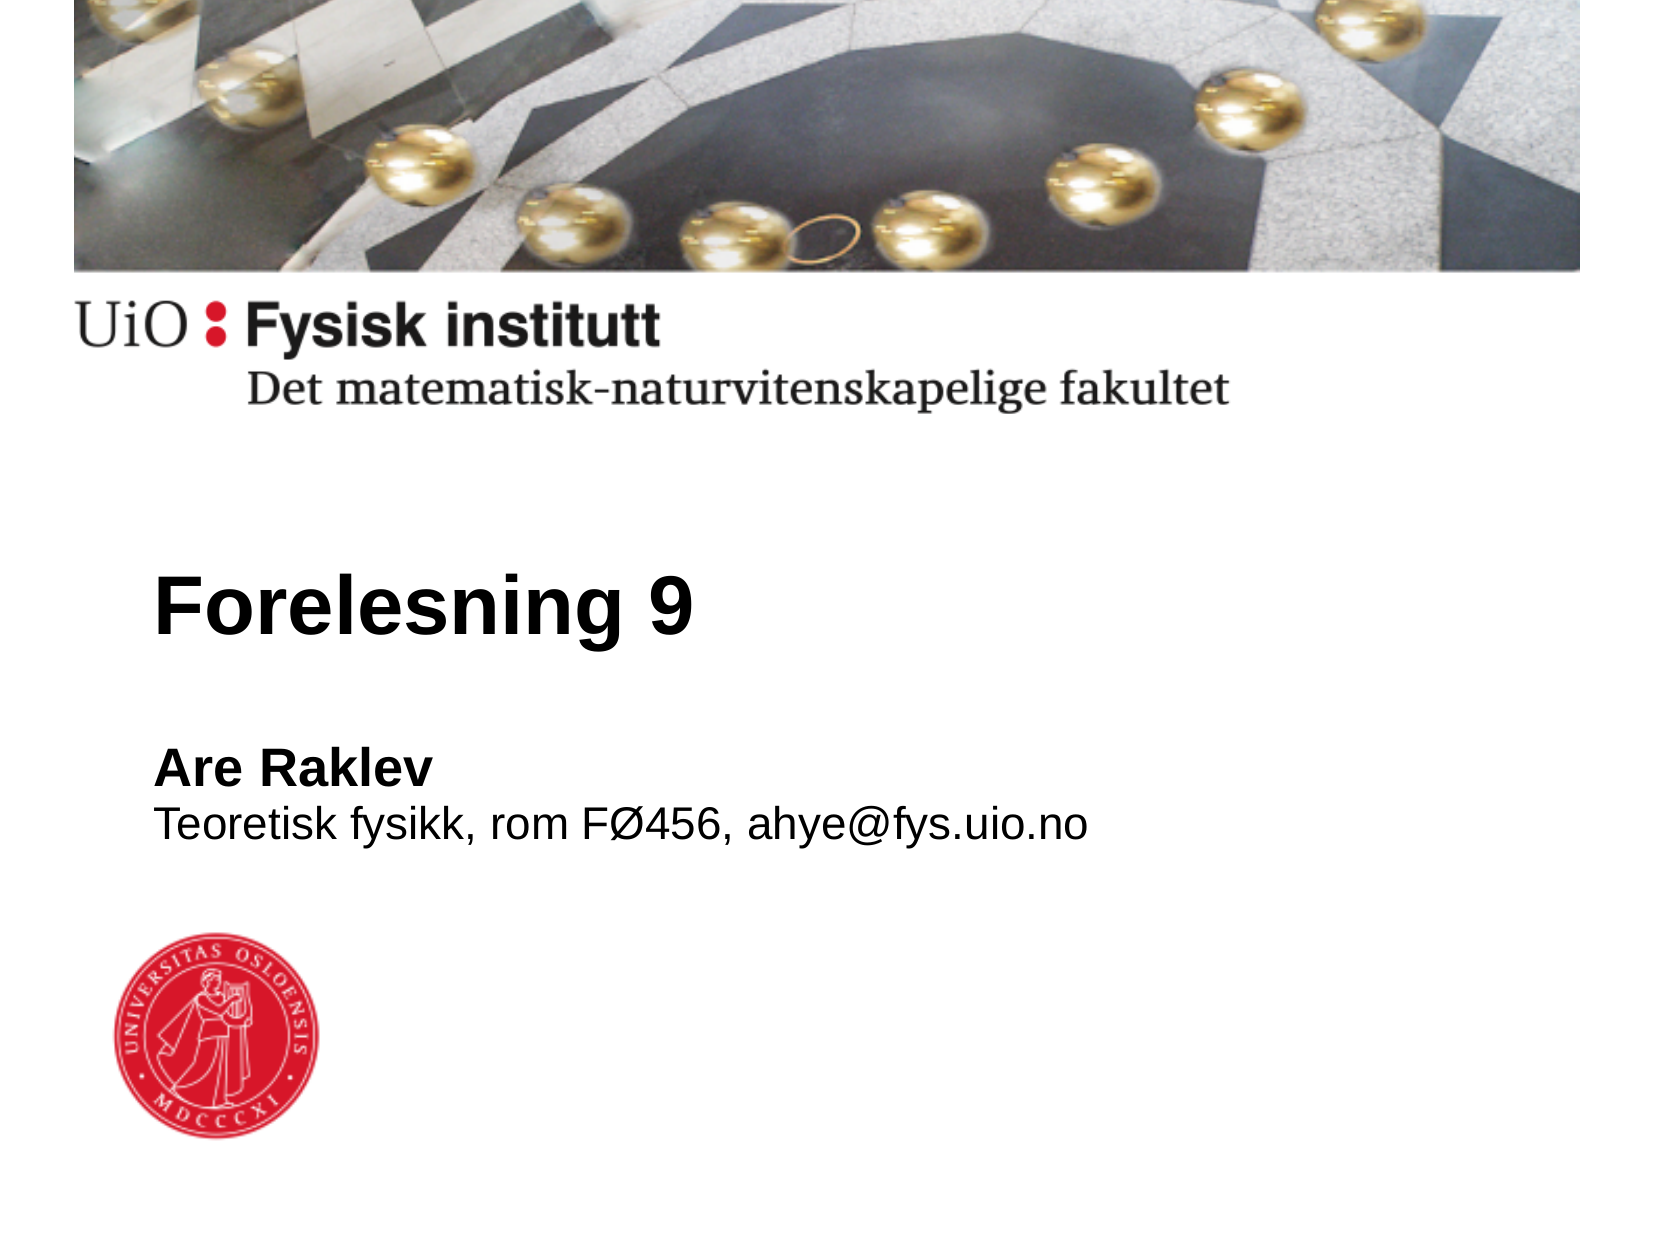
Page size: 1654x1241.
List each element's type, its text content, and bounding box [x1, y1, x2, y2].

subtitle Forelesning 9 [153, 545, 1418, 666]
picture [72, 292, 1238, 420]
title Are Raklev Teoretisk fysikk, rom FØ456, ahye@fys.uio.no [153, 725, 1500, 862]
picture [74, 0, 1580, 280]
picture [109, 927, 326, 1147]
